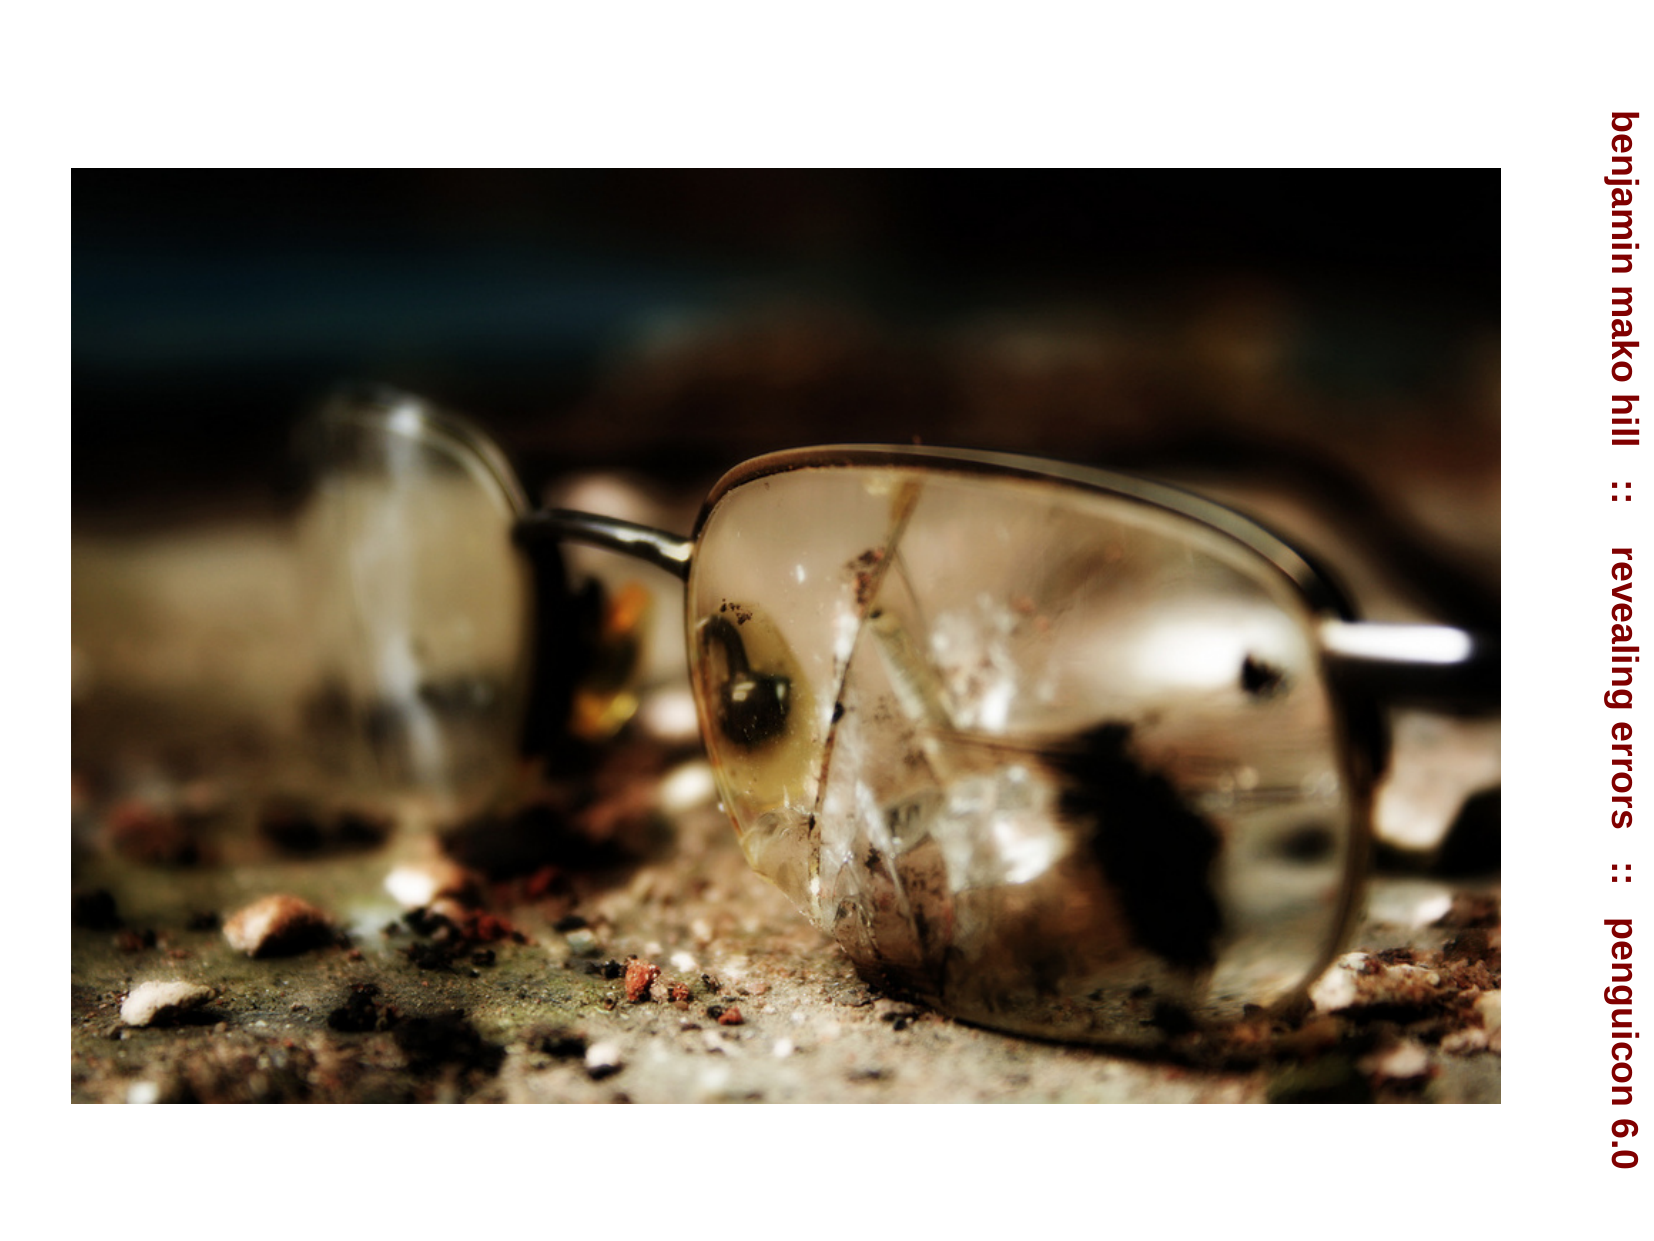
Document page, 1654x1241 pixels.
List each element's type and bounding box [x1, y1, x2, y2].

picture [71, 168, 1501, 1104]
